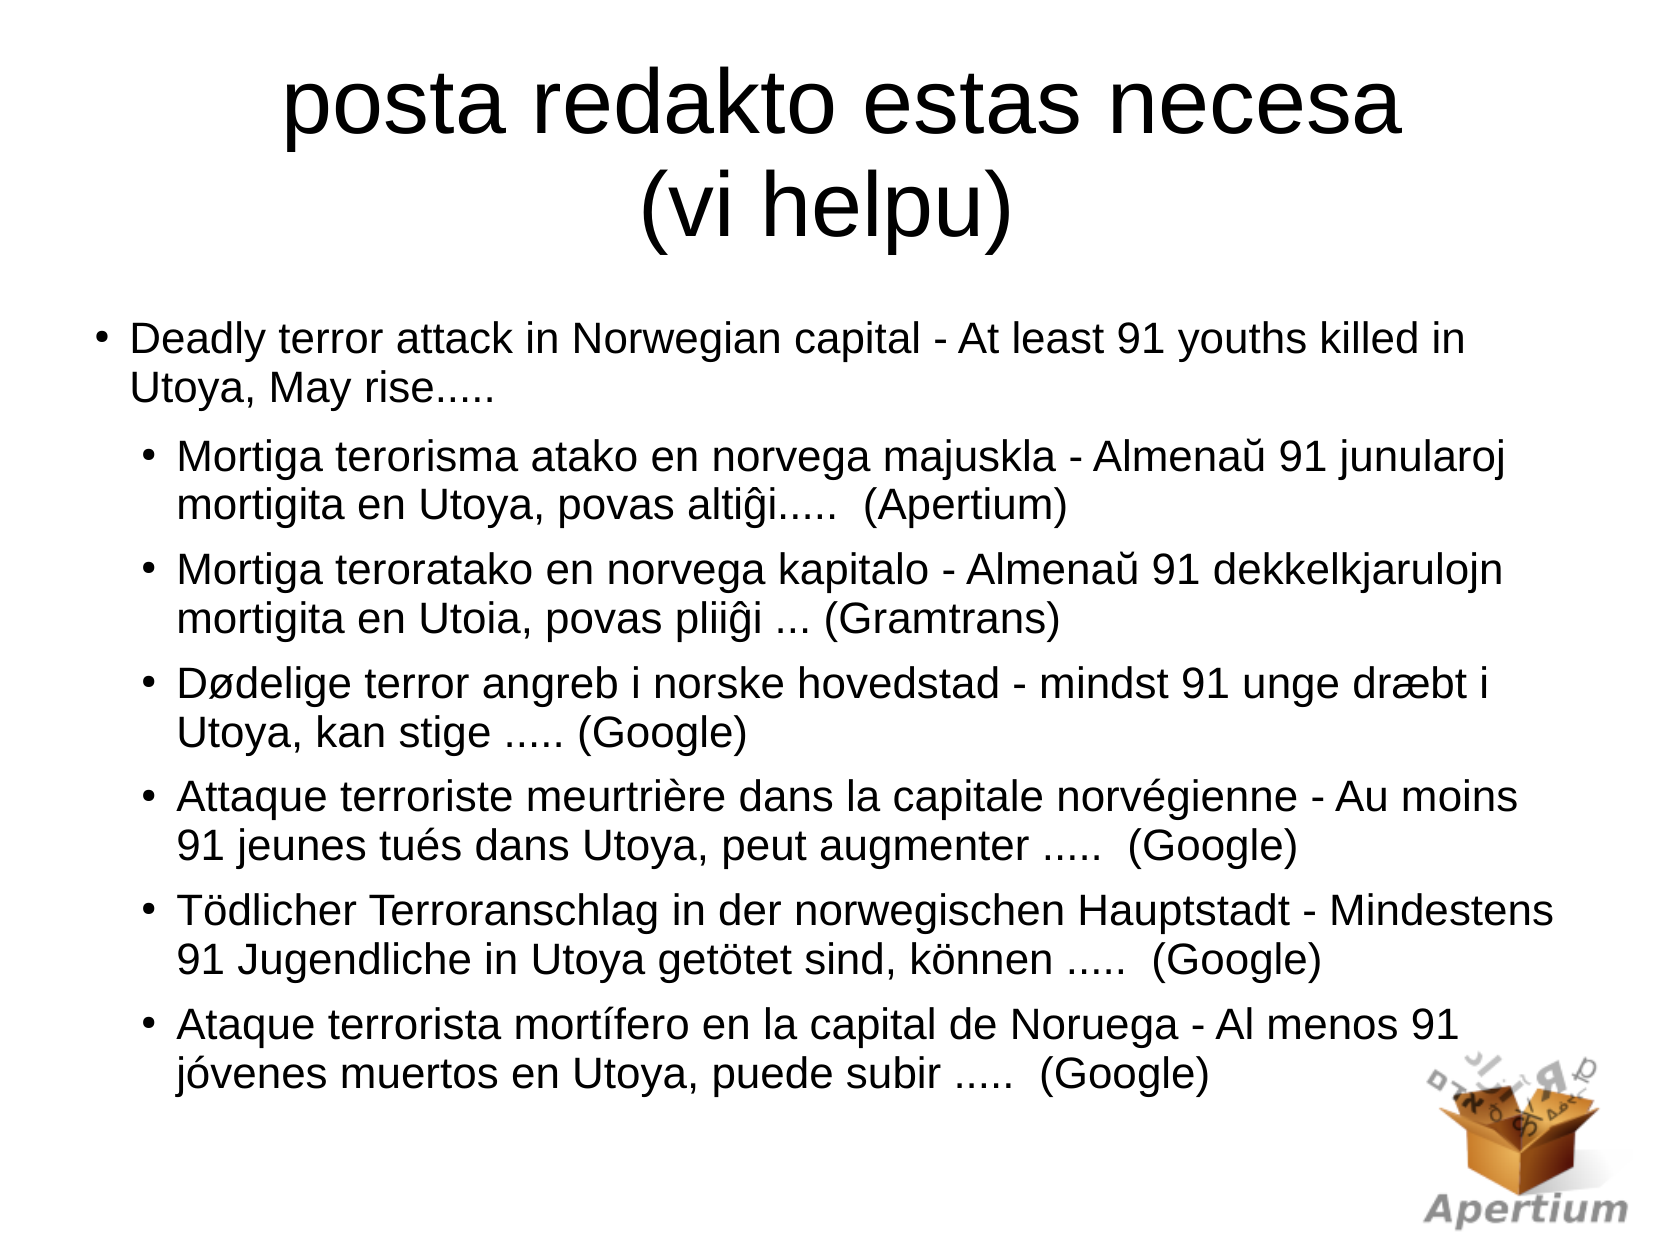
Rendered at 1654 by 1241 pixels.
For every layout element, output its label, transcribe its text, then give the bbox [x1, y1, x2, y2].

title posta redakto estas necesa (vi helpu) [82, 50, 1571, 256]
picture [1417, 1033, 1633, 1241]
list Deadly terror attack in Norwegian capital - At least 91 youths killed in Utoya, May rise..... Mortiga terorisma atako en norvega majuskla - Almenaŭ 91 junularoj mortigita en Utoya, povas altiĝi..... (Apertium) Mortiga teroratako en norvega kapitalo - Almenaŭ 91 dekkelkjarulojn mortigita en Utoia, povas pliiĝi ... (Gramtrans) Dødelige terror angreb i norske hovedstad - mindst 91 unge dræbt i Utoya, kan stige ..... (Google) Attaque terroriste meurtrière dans la capitale norvégienne - Au moins 91 jeunes tués dans Utoya, peut augmenter ..... (Google) Tödlicher Terroranschlag in der norwegischen Hauptstadt - Mindestens 91 Jugendliche in Utoya getötet sind, können ..... (Google) Ataque terrorista mortífero en la capital de Noruega - Al menos 91 jóvenes muertos en Utoya, puede subir ..... (Google) [82, 313, 1571, 1133]
